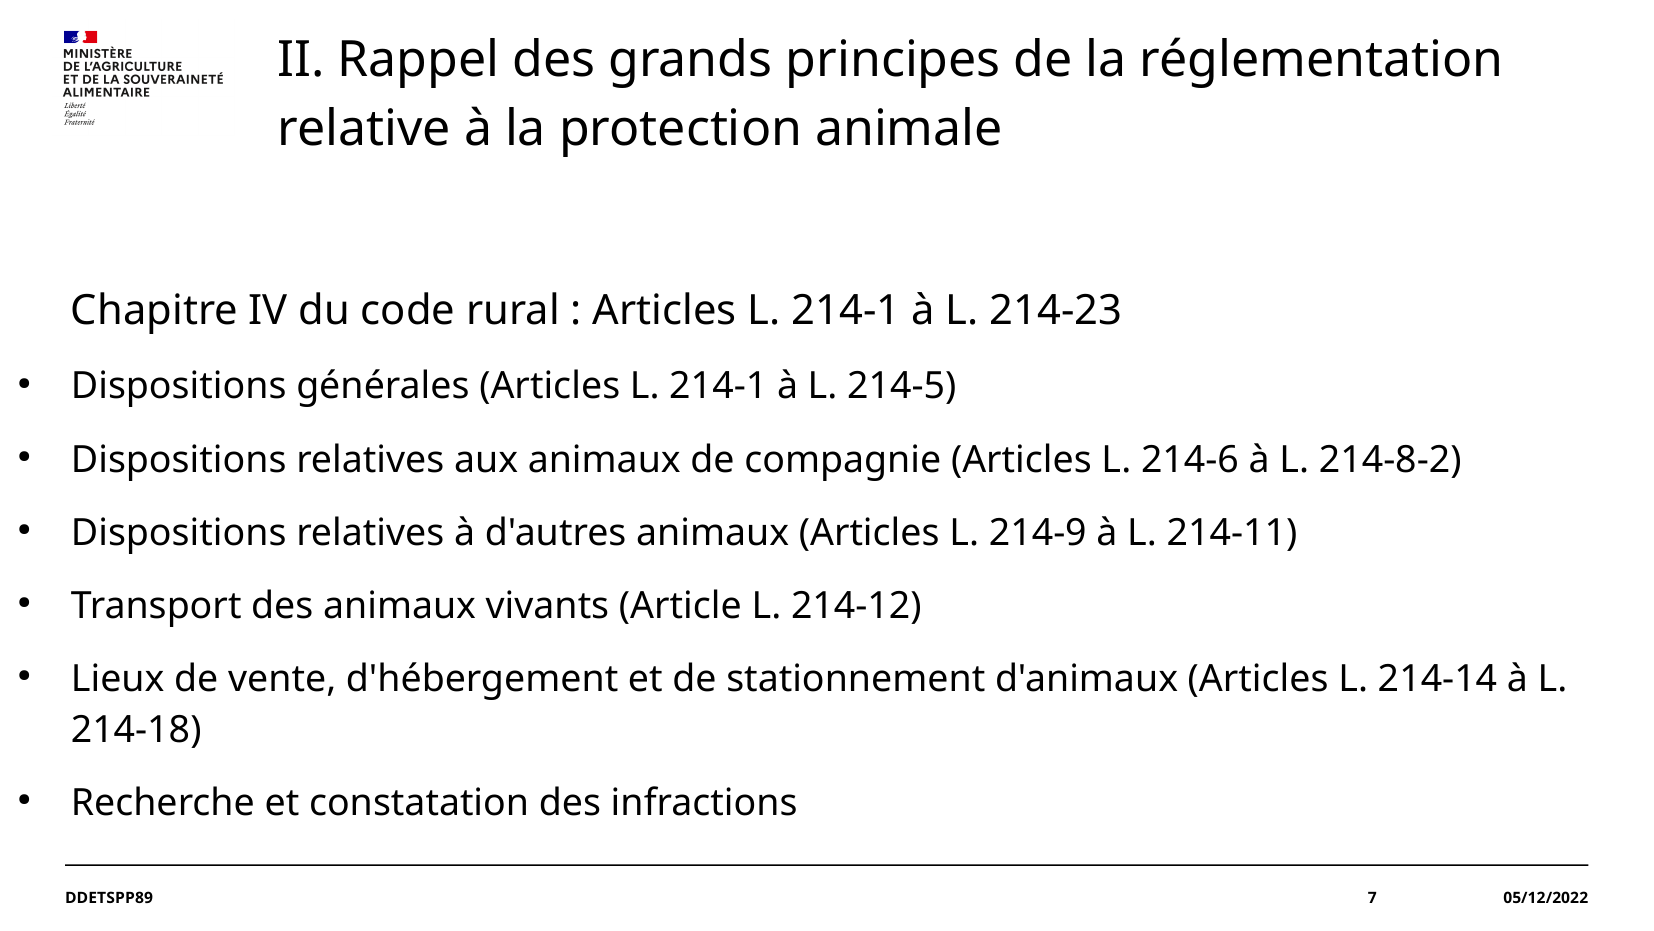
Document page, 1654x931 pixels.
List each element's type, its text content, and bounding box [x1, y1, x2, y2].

picture [52, 19, 206, 136]
title II. Rappel des grands principes de la réglementation relative à la protection animale [206, 5, 1654, 178]
list Chapitre IV du code rural : Articles L. 214-1 à L. 214-23 Dispositions générales (Articles L. 214-1 à L. 214-5) Dispositions relatives aux animaux de compagnie (Articles L. 214-6 à L. 214-8-2) Dispositions relatives à d'autres animaux (Articles L. 214-9 à L. 214-11) Transport des animaux vivants (Article L. 214-12) Lieux de vente, d'hébergement et de stationnement d'animaux (Articles L. 214-14 à L. 214-18) Recherche et constatation des infractions [0, 206, 1654, 857]
footer DDETSPP89 [65, 864, 1132, 931]
slide_number 05/12/2022 [1377, 864, 1589, 931]
slide_number 7 [1132, 864, 1377, 931]
